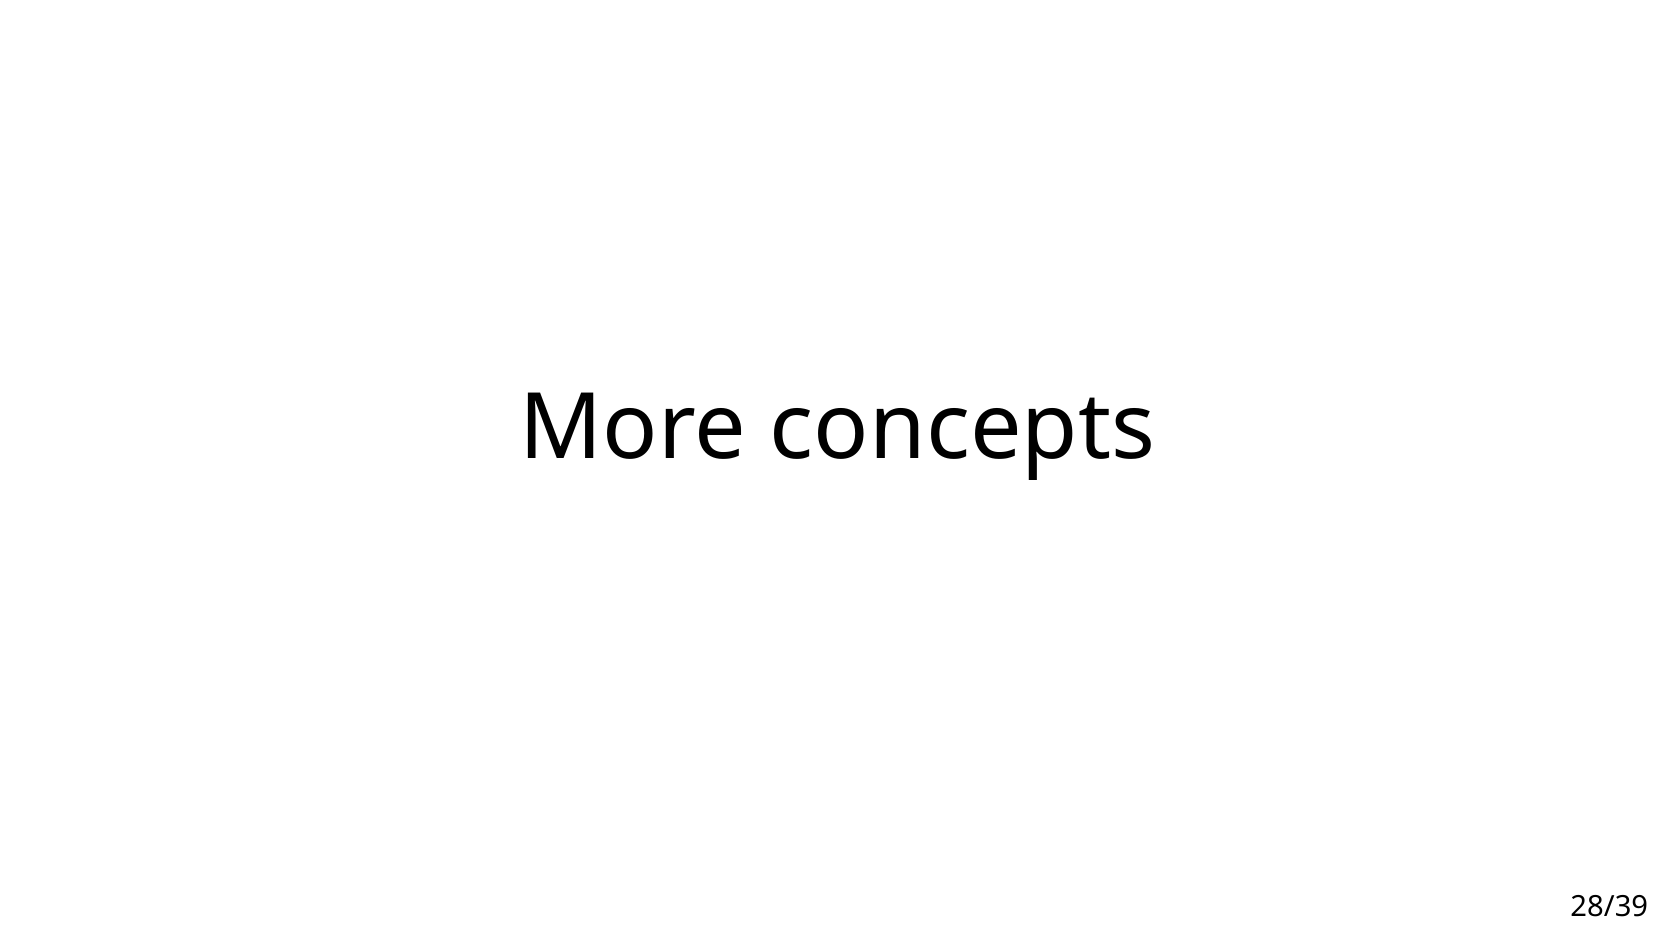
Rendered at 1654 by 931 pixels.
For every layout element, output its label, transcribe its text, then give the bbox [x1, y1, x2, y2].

title More concepts [93, 345, 1582, 501]
